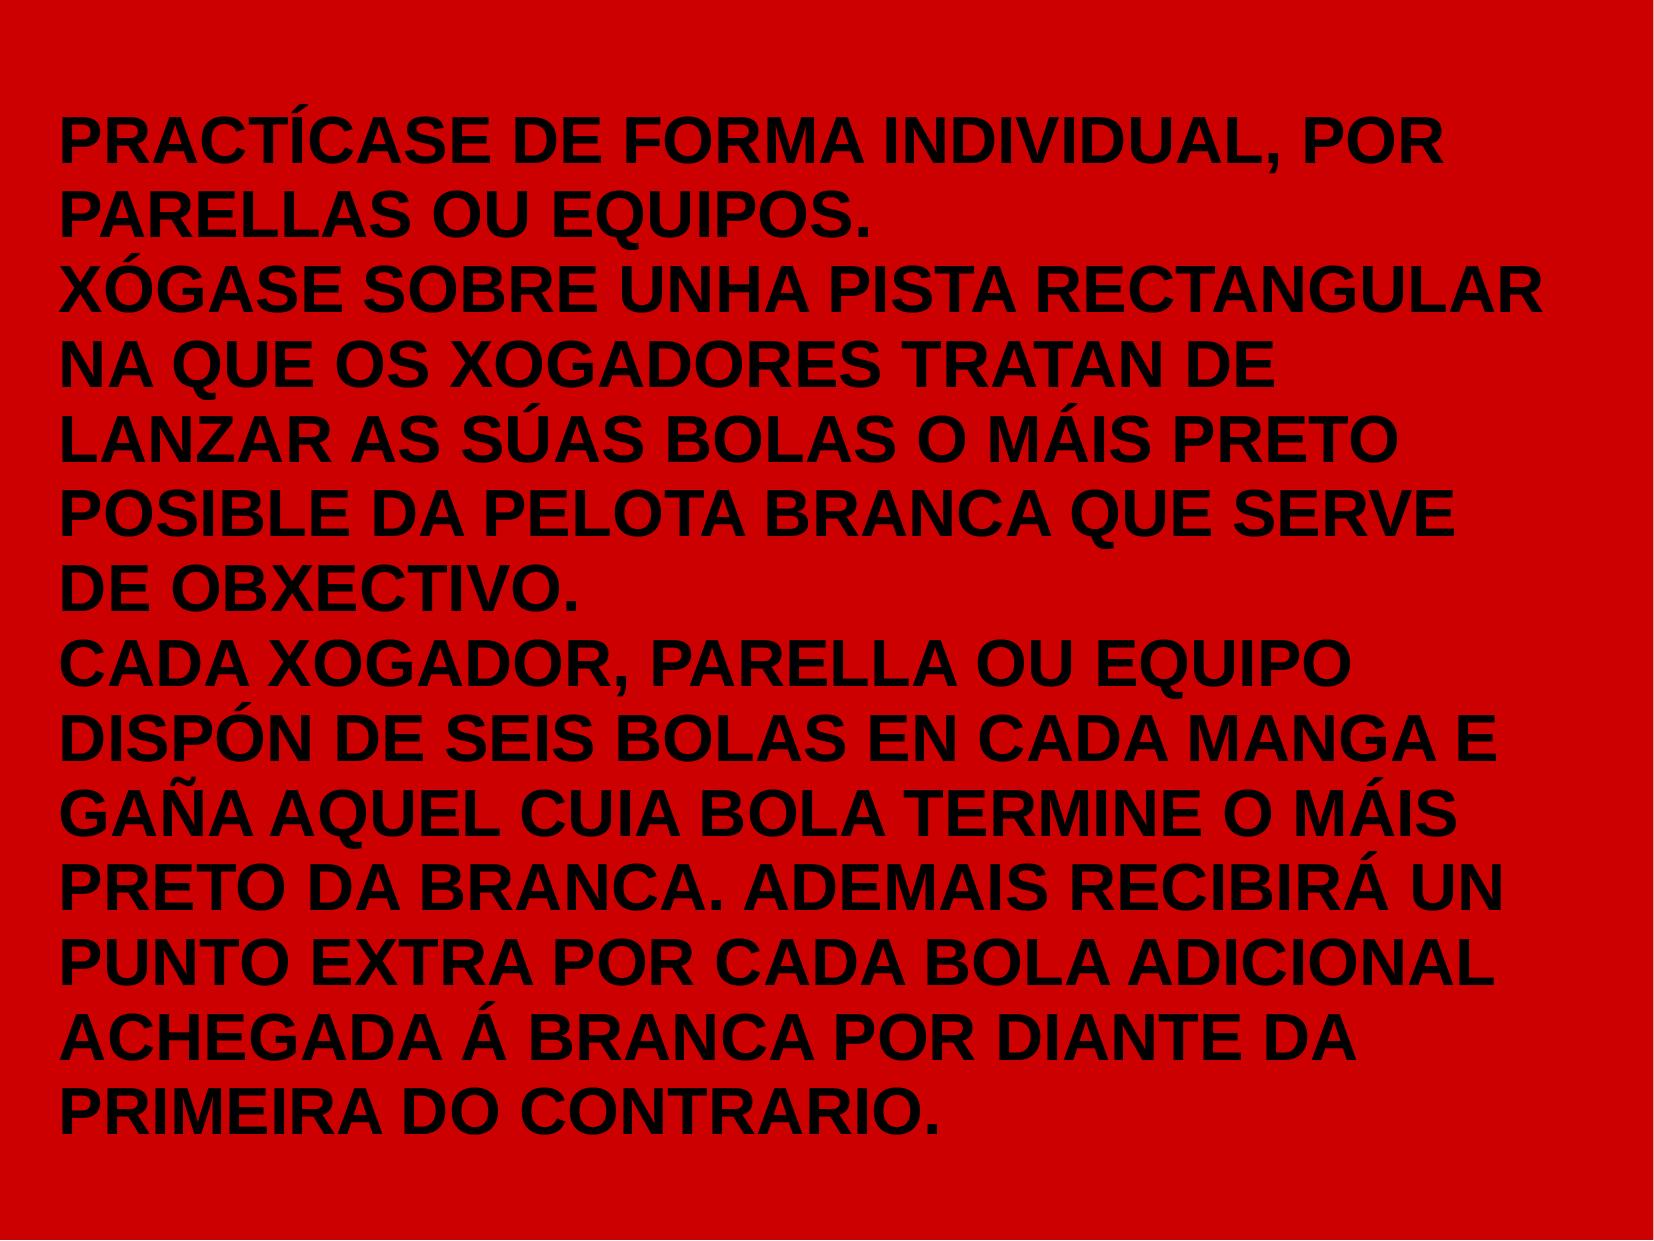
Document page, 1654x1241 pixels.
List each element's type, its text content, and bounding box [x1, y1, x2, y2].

subtitle PRACTÍCASE DE FORMA INDIVIDUAL, POR PARELLAS OU EQUIPOS. XÓGASE SOBRE UNHA PISTA RECTANGULAR NA QUE OS XOGADORES TRATAN DE LANZAR AS SÚAS BOLAS O MÁIS PRETO POSIBLE DA PELOTA BRANCA QUE SERVE DE OBXECTIVO. CADA XOGADOR, PARELLA OU EQUIPO DISPÓN DE SEIS BOLAS EN CADA MANGA E GAÑA AQUEL CUIA BOLA TERMINE O MÁIS PRETO DA BRANCA. ADEMAIS RECIBIRÁ UN PUNTO EXTRA POR CADA BOLA ADICIONAL ACHEGADA Á BRANCA POR DIANTE DA PRIMEIRA DO CONTRARIO. [59, 35, 1548, 1217]
